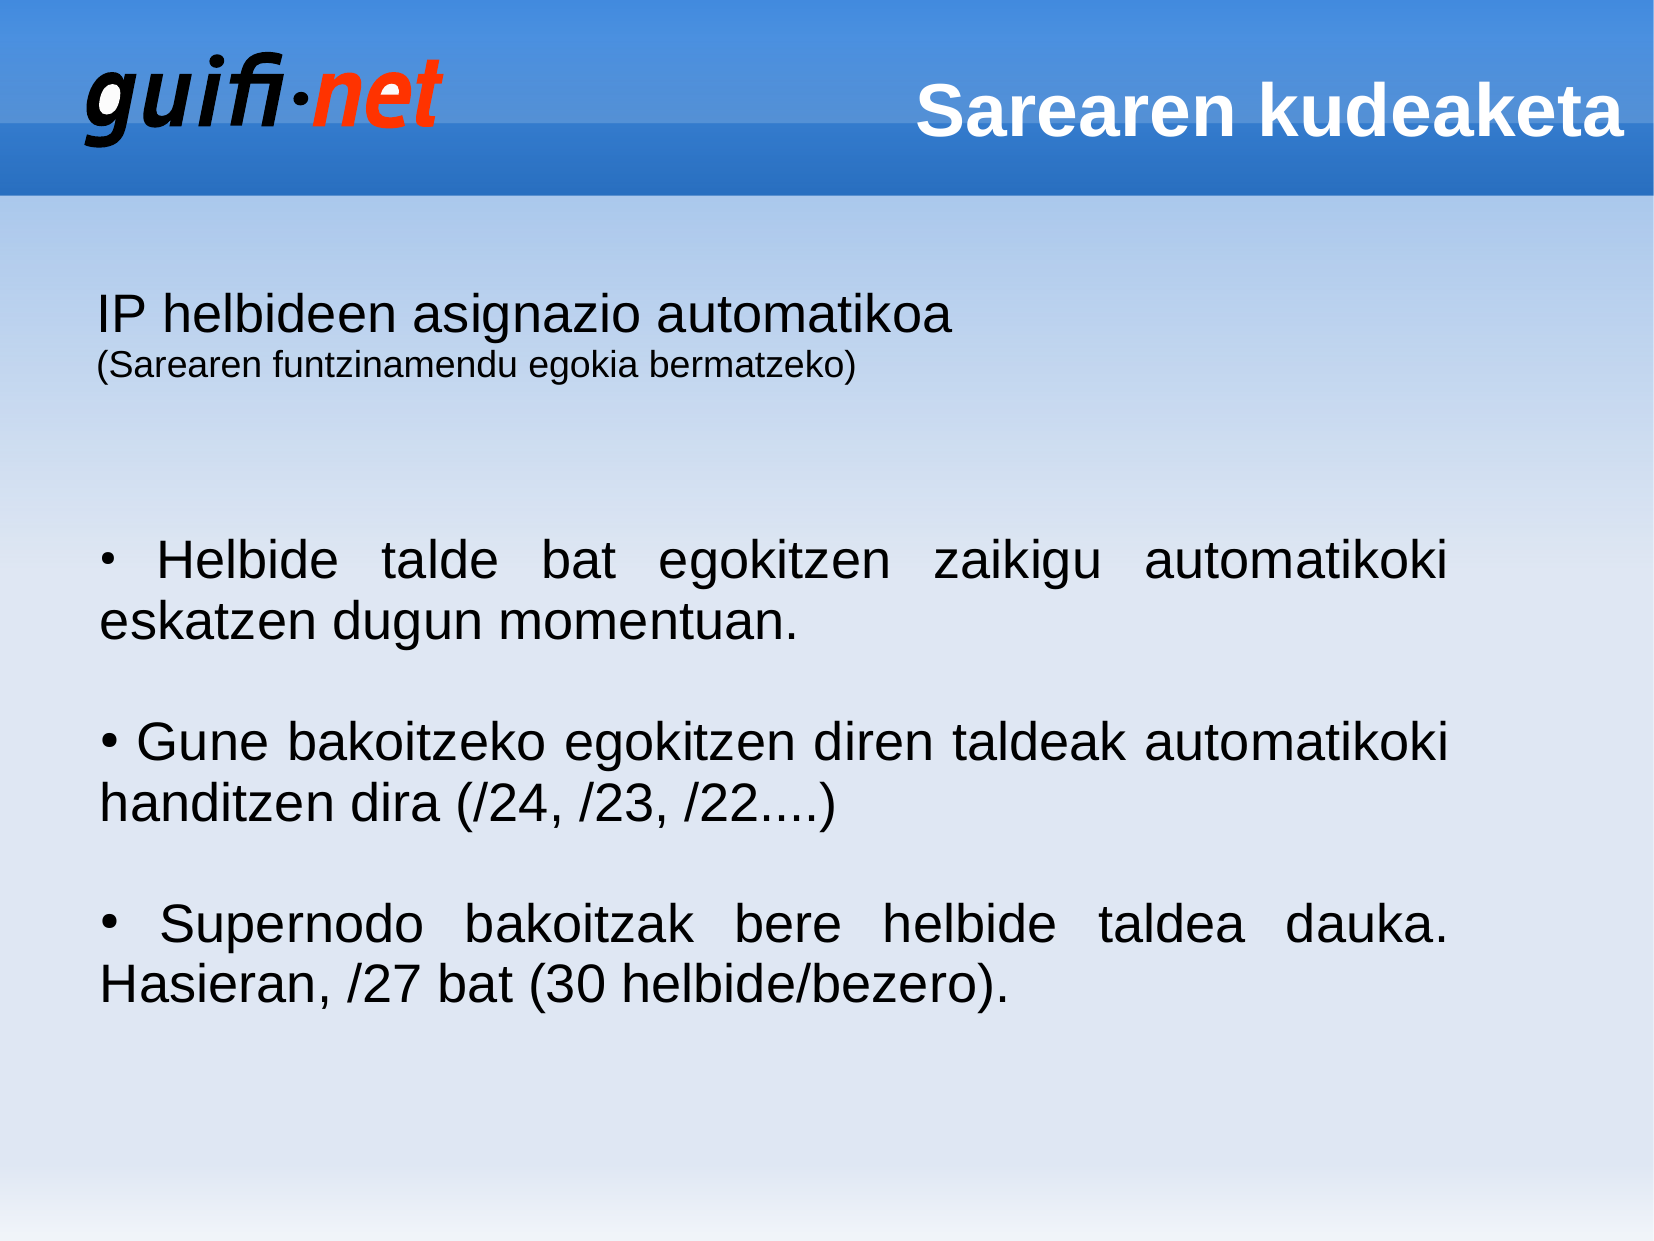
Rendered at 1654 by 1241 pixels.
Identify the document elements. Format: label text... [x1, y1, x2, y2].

title Sarearen kudeaketa [525, 14, 1654, 207]
picture [0, 0, 1654, 1241]
text_box IP helbideen asignazio automatikoa (Sarearen funtzinamendu egokia bermatzeko) [81, 275, 969, 394]
text_box Helbide talde bat egokitzen zaikigu automatikoki eskatzen dugun momentuan. Gune bakoitzeko egokitzen diren taldeak automatikoki handitzen dira (/24, /23, /22....) Supernodo bakoitzak bere helbide taldea dauka. Hasieran, /27 bat (30 helbide/bezero). [85, 522, 1533, 1143]
